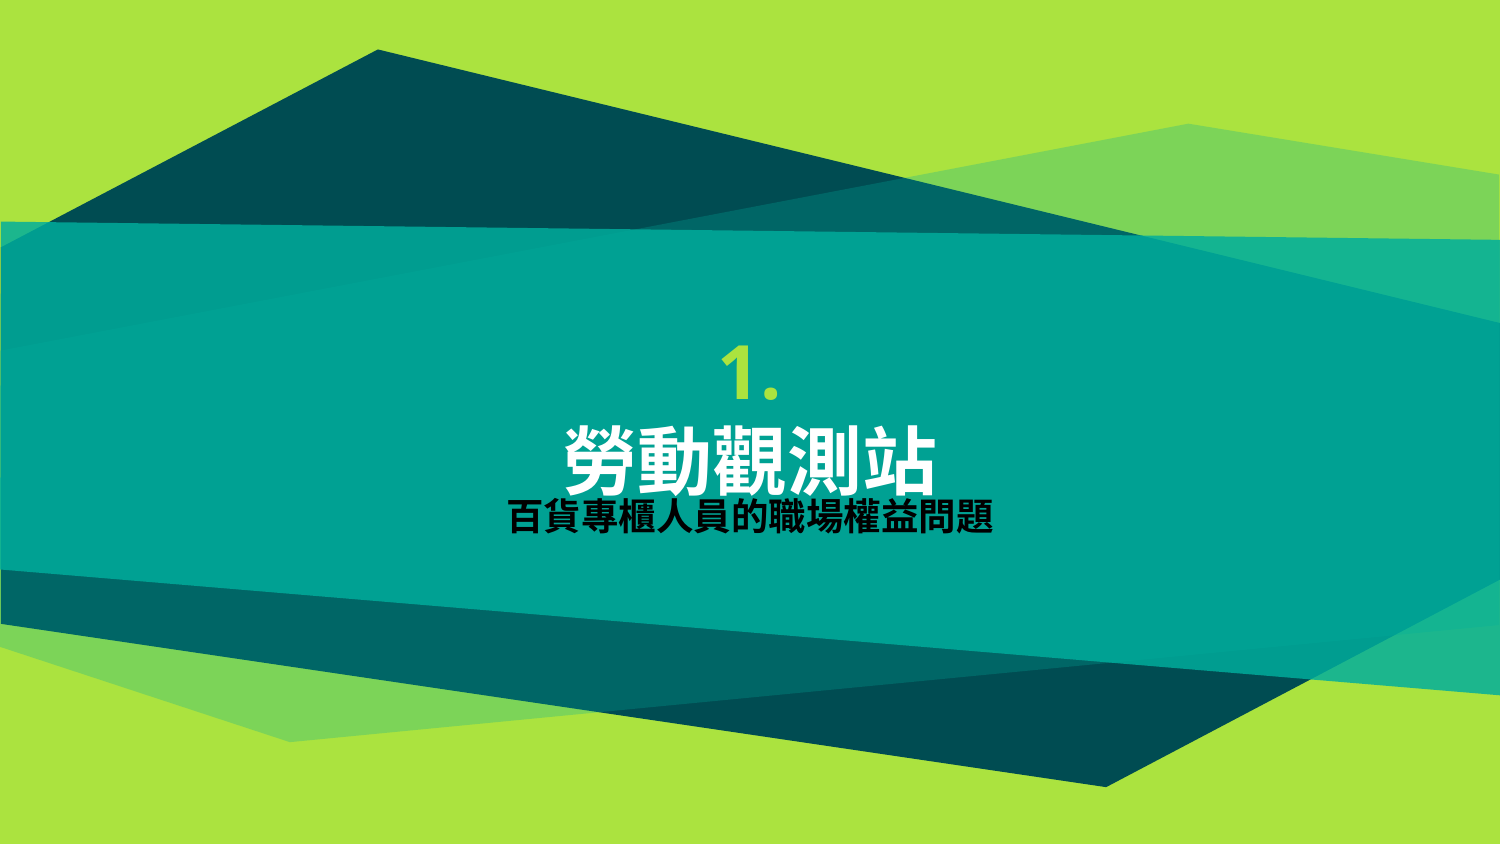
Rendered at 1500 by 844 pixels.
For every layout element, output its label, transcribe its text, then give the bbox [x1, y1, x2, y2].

title 1. 勞動觀測站 [297, 309, 1203, 478]
subtitle 百貨專櫃人員的職場權益問題 [297, 478, 1203, 608]
